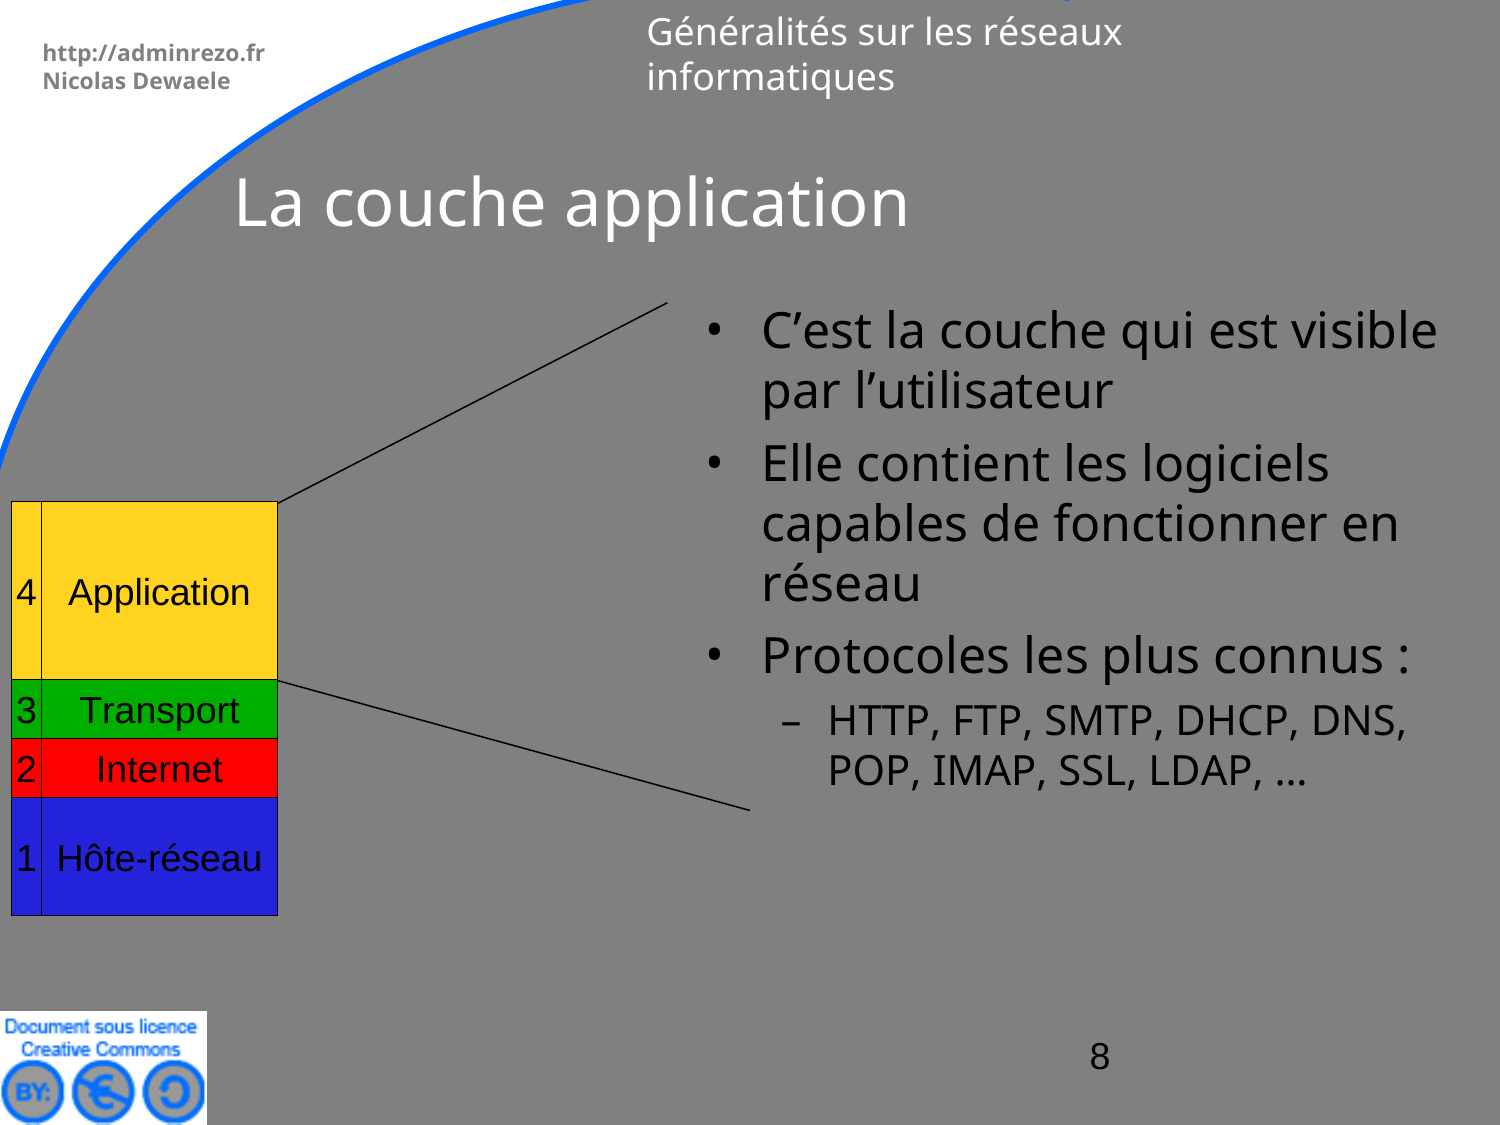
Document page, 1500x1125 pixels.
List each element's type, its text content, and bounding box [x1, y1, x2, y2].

list C’est la couche qui est visible par l’utilisateur Elle contient les logiciels capables de fonctionner en réseau Protocoles les plus connus : HTTP, FTP, SMTP, DHCP, DNS, POP, IMAP, SSL, LDAP, … [690, 290, 1500, 835]
text_box 1 [11, 797, 42, 916]
title La couche application [218, 148, 1500, 251]
text_box Application [42, 501, 278, 679]
text_box Hôte-réseau [42, 797, 278, 916]
text_box 3 [11, 679, 42, 738]
text_box Internet [42, 738, 278, 797]
text_box Transport [42, 679, 278, 738]
text_box 2 [11, 738, 42, 797]
picture [0, 1011, 207, 1125]
text_box 4 [11, 501, 42, 679]
